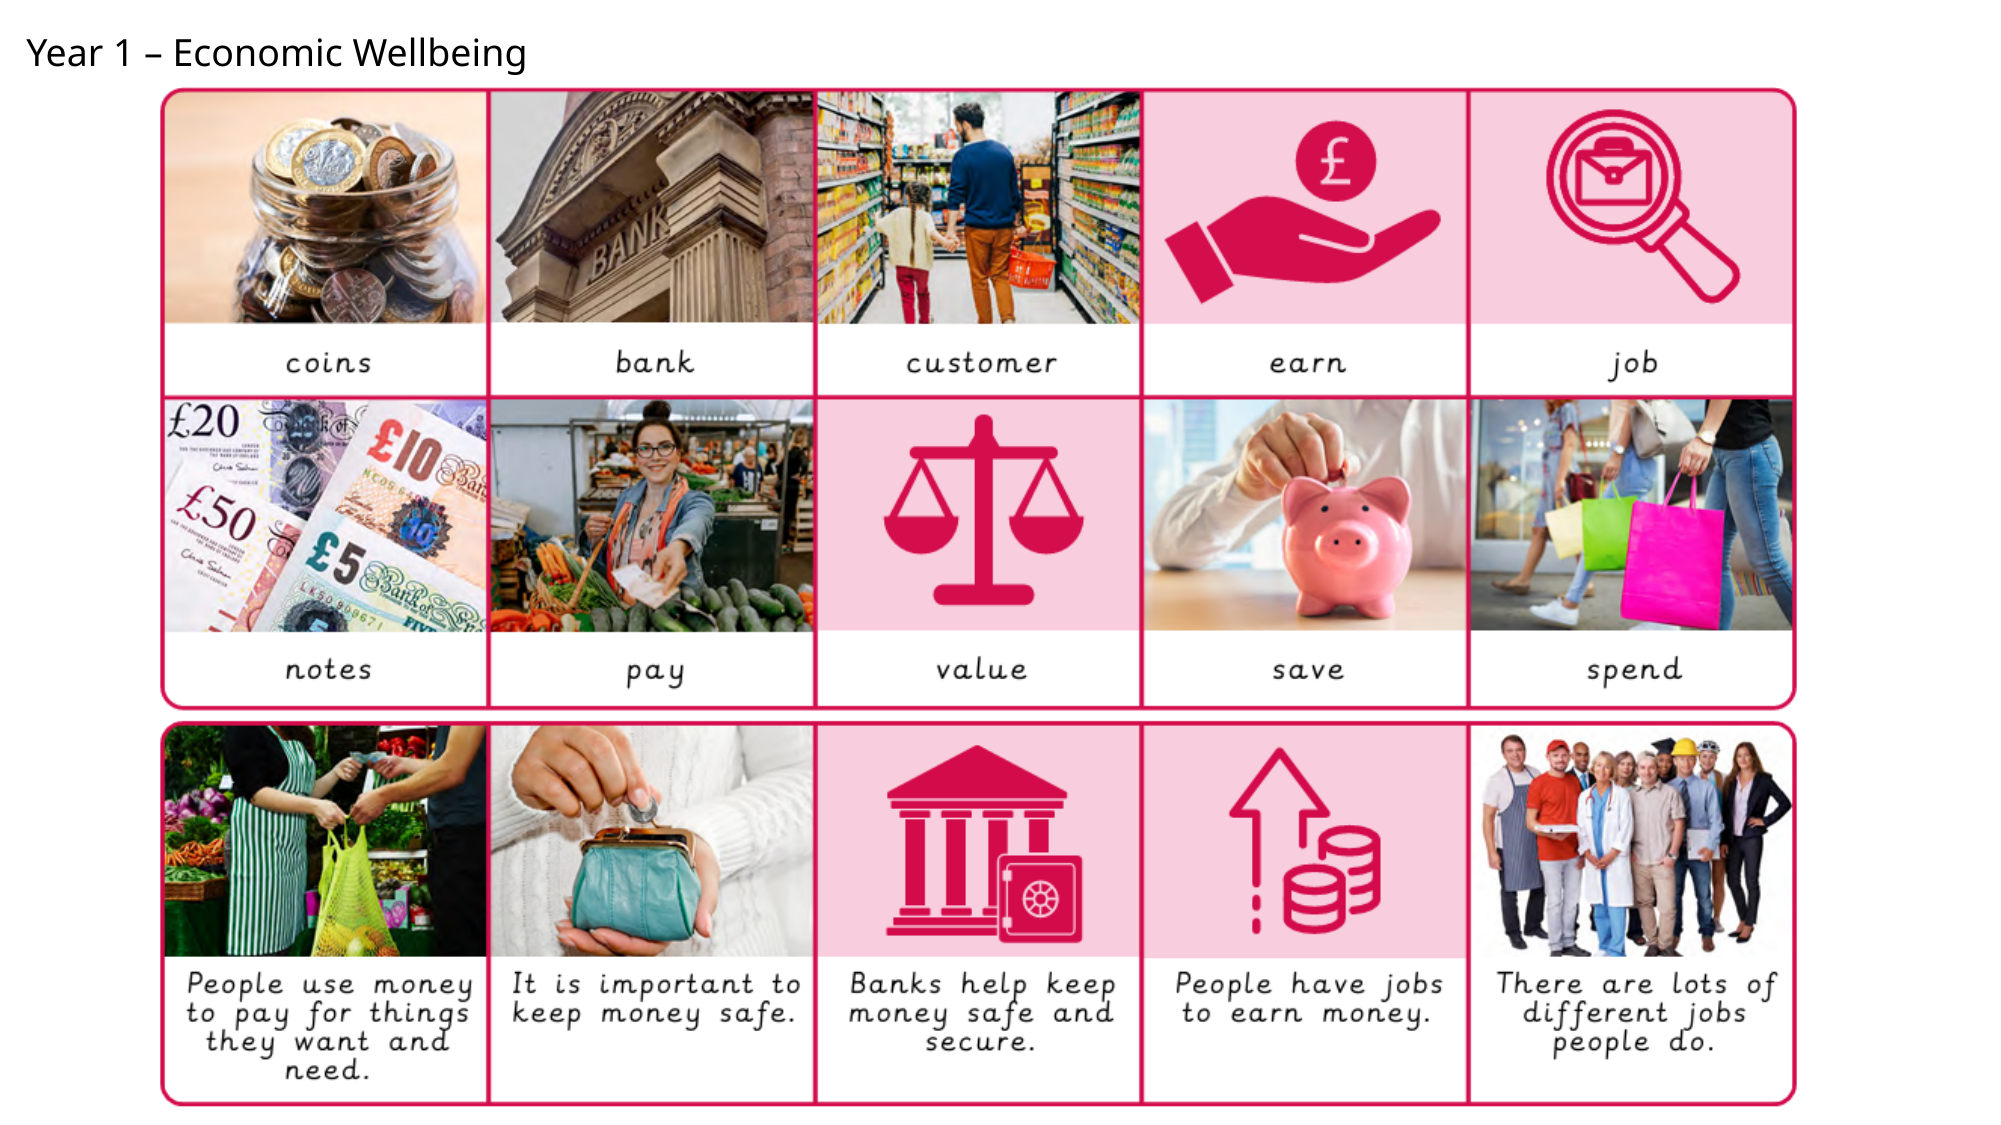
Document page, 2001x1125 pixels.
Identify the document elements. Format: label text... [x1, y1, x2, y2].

title Year 1 – Economic Wellbeing [11, 14, 689, 94]
picture [150, 87, 1800, 1111]
